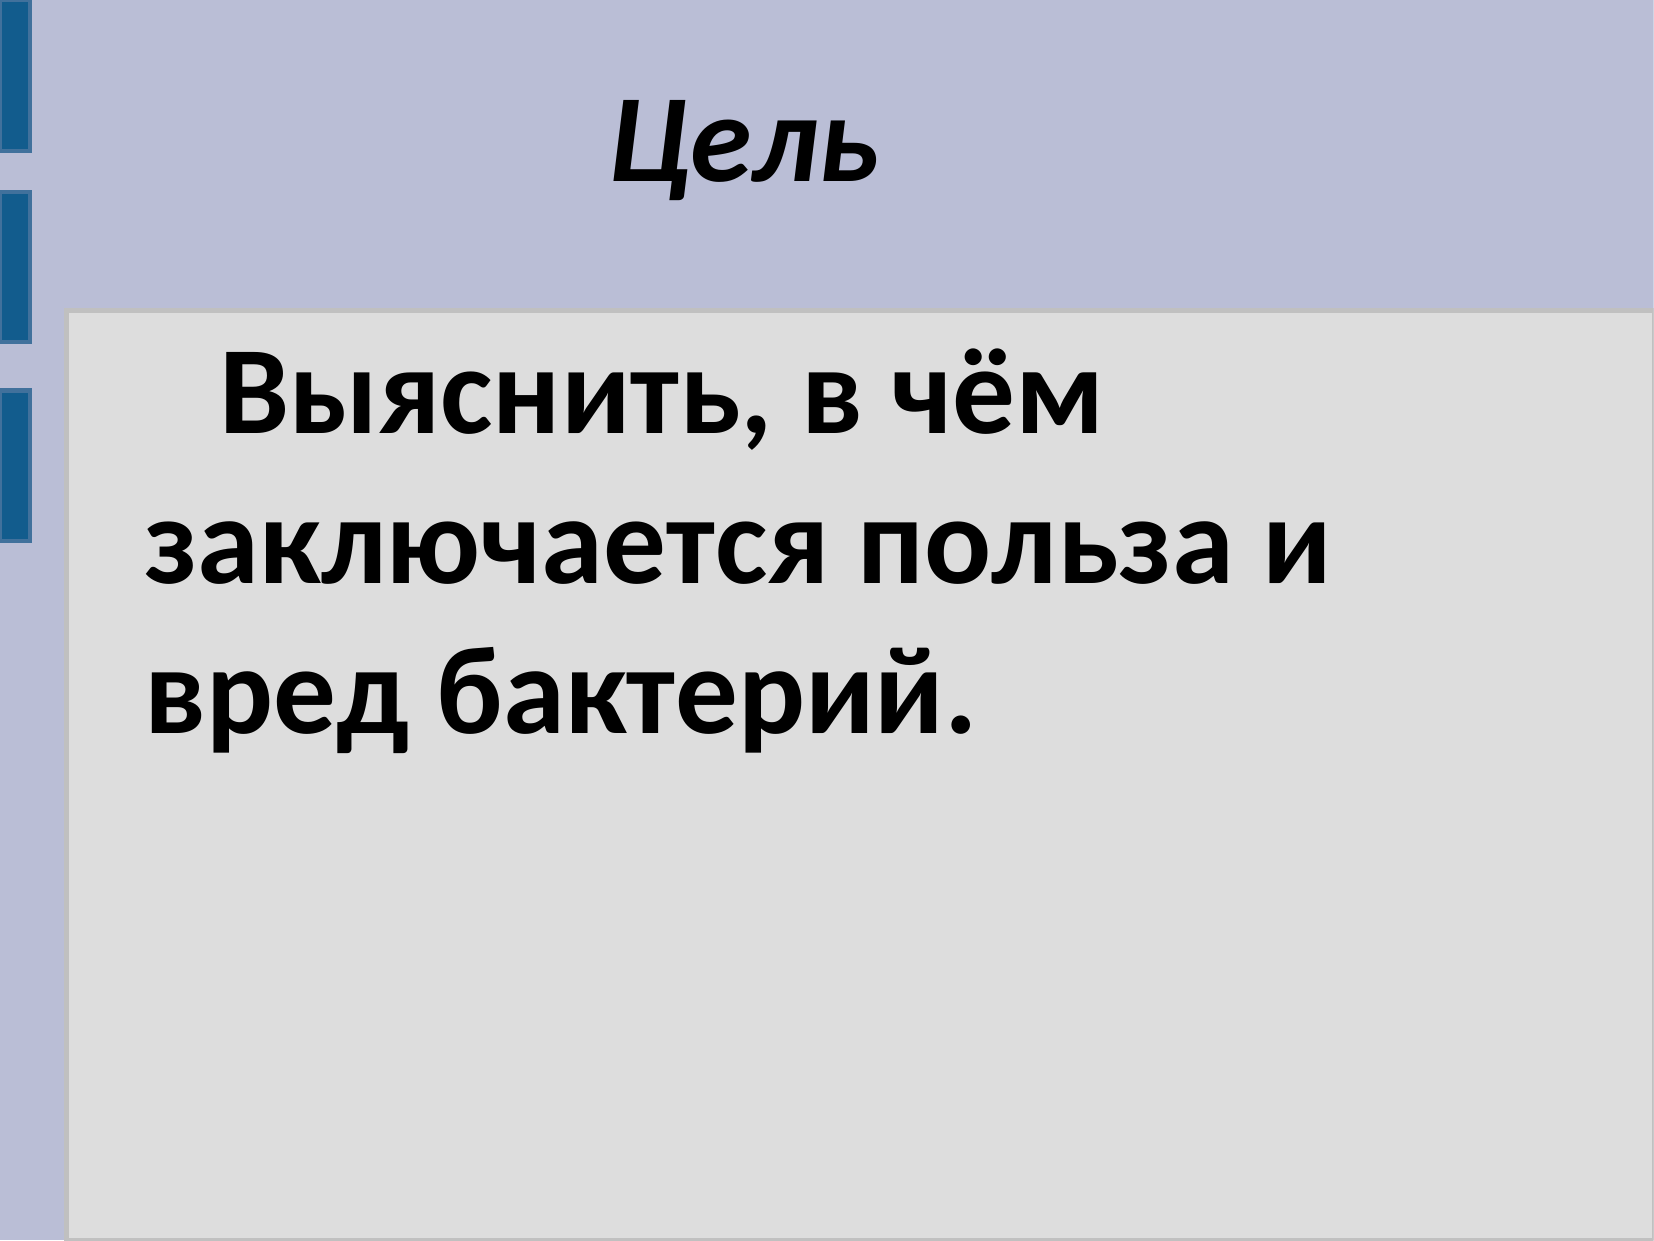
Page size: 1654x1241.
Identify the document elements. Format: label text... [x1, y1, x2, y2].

title Цель [0, 49, 1489, 257]
list Выяснить, в чём заключается польза и вред бактерий. [94, 301, 1560, 1120]
